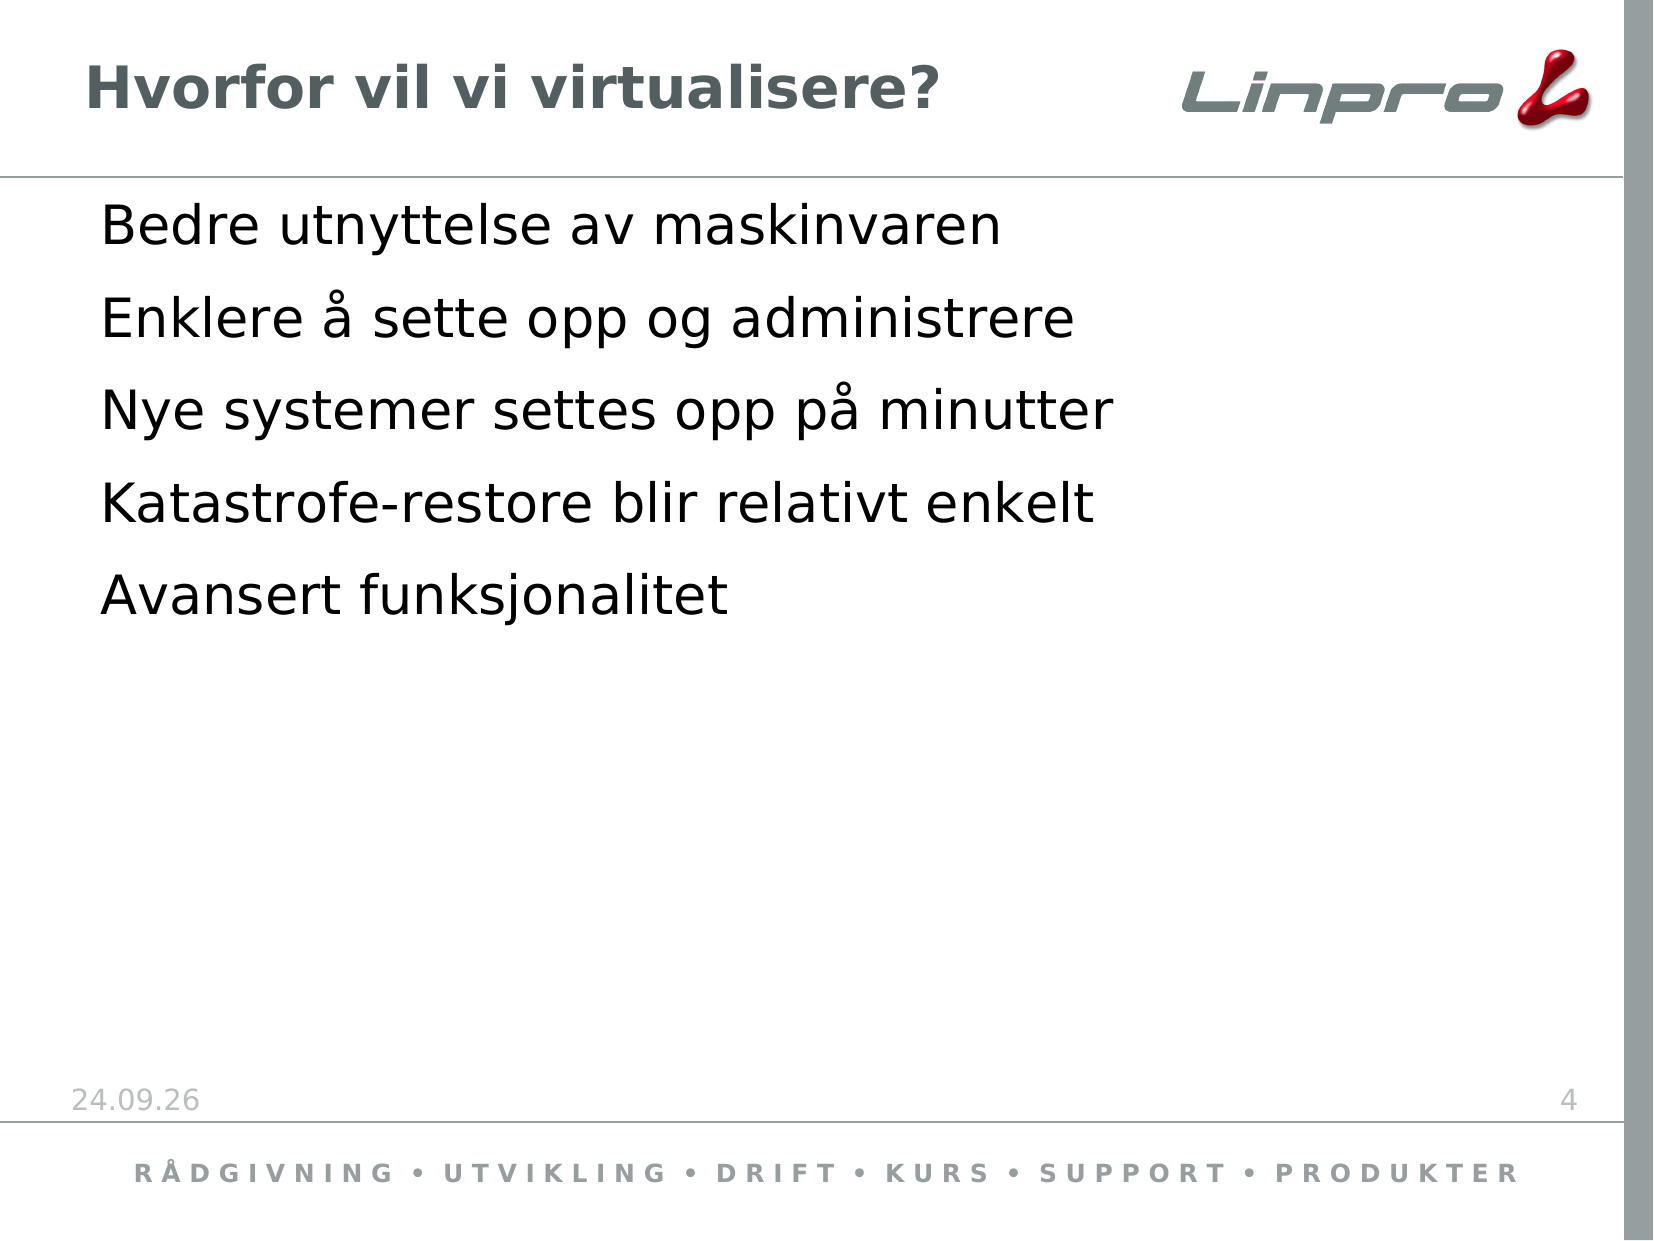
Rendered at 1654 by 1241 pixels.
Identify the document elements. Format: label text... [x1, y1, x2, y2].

list Bedre utnyttelse av maskinvaren Enklere å sette opp og administrere Nye systemer settes opp på minutter Katastrofe-restore blir relativt enkelt Avansert funksjonalitet [82, 194, 1571, 1039]
title Hvorfor vil vi virtualisere? [84, 49, 1573, 128]
picture [1181, 47, 1595, 133]
